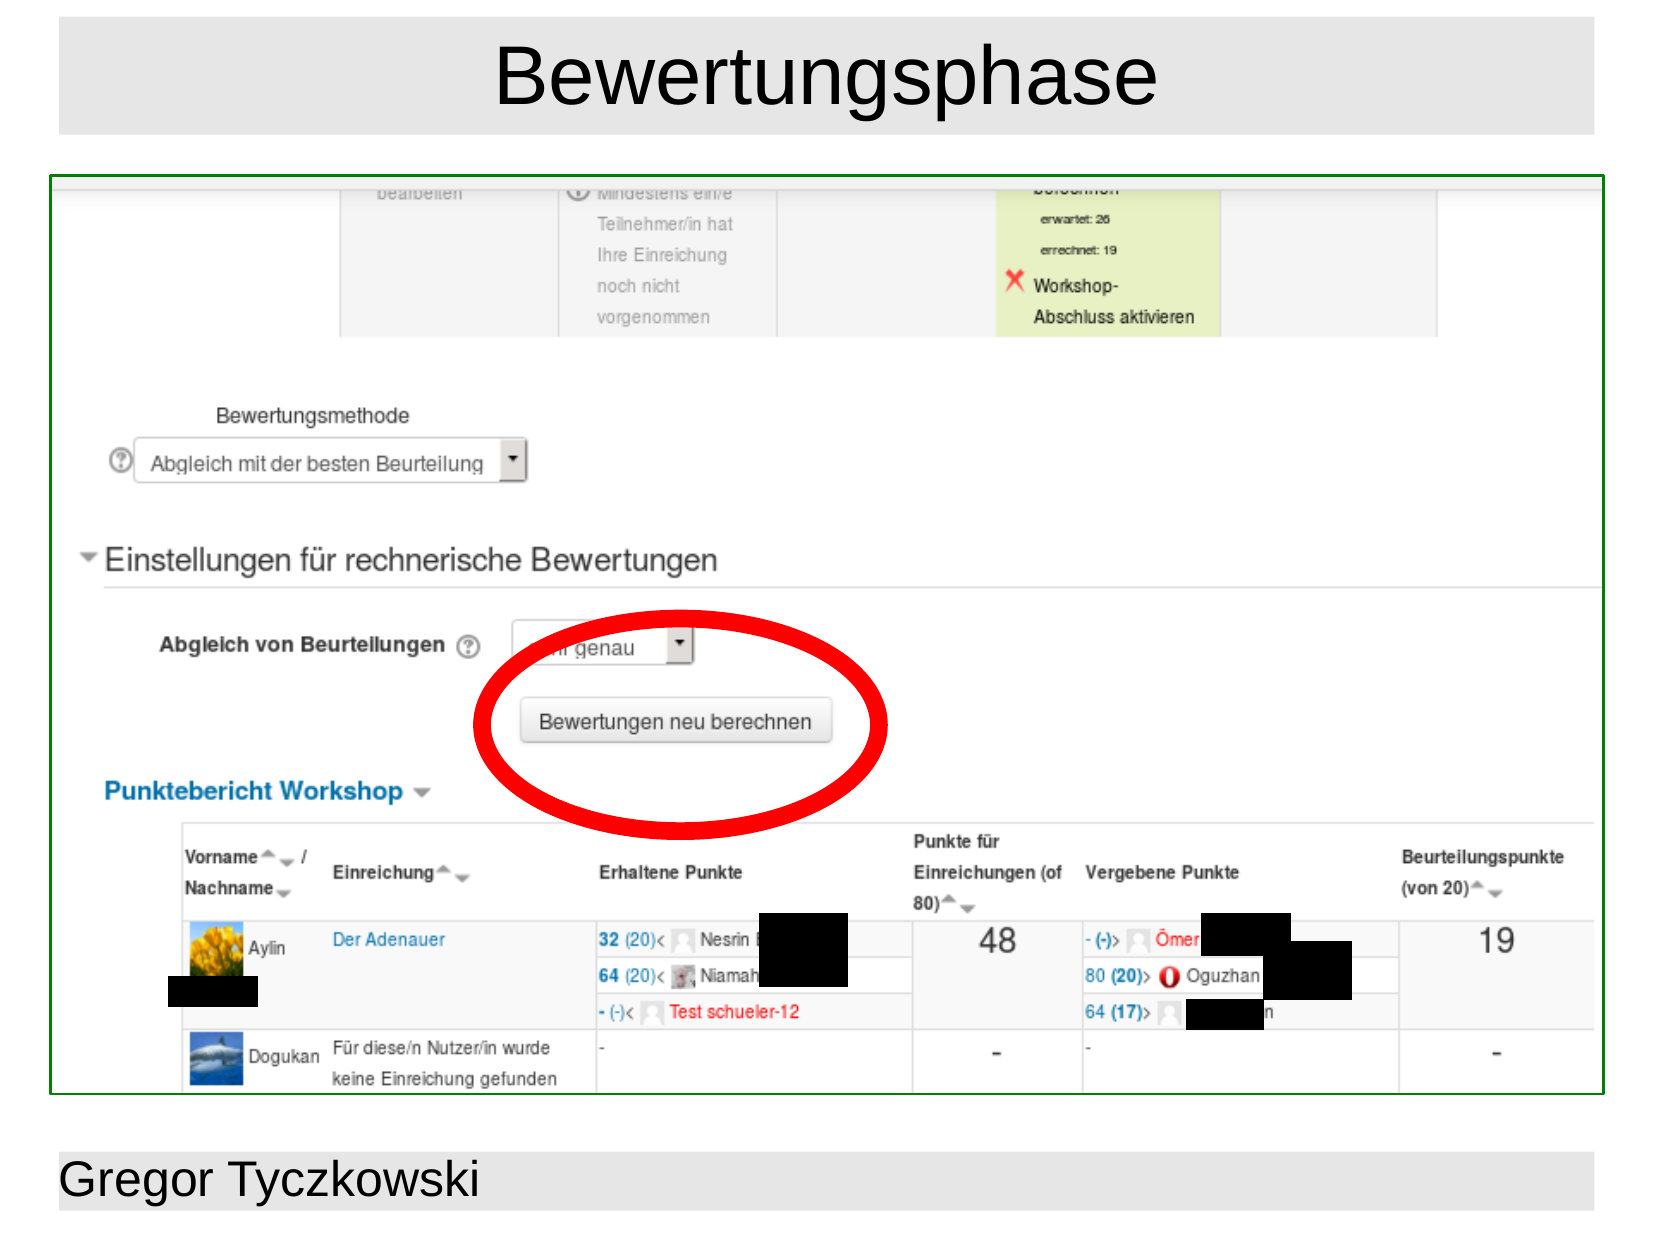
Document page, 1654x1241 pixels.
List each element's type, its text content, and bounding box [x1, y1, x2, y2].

text_box [759, 913, 848, 987]
text_box [482, 618, 879, 832]
title Bewertungsphase [59, 16, 1595, 135]
picture [51, 176, 1602, 1093]
text_box [168, 976, 258, 1007]
text_box [1186, 913, 1352, 1030]
list Gregor Tyczkowski [59, 1151, 1595, 1211]
